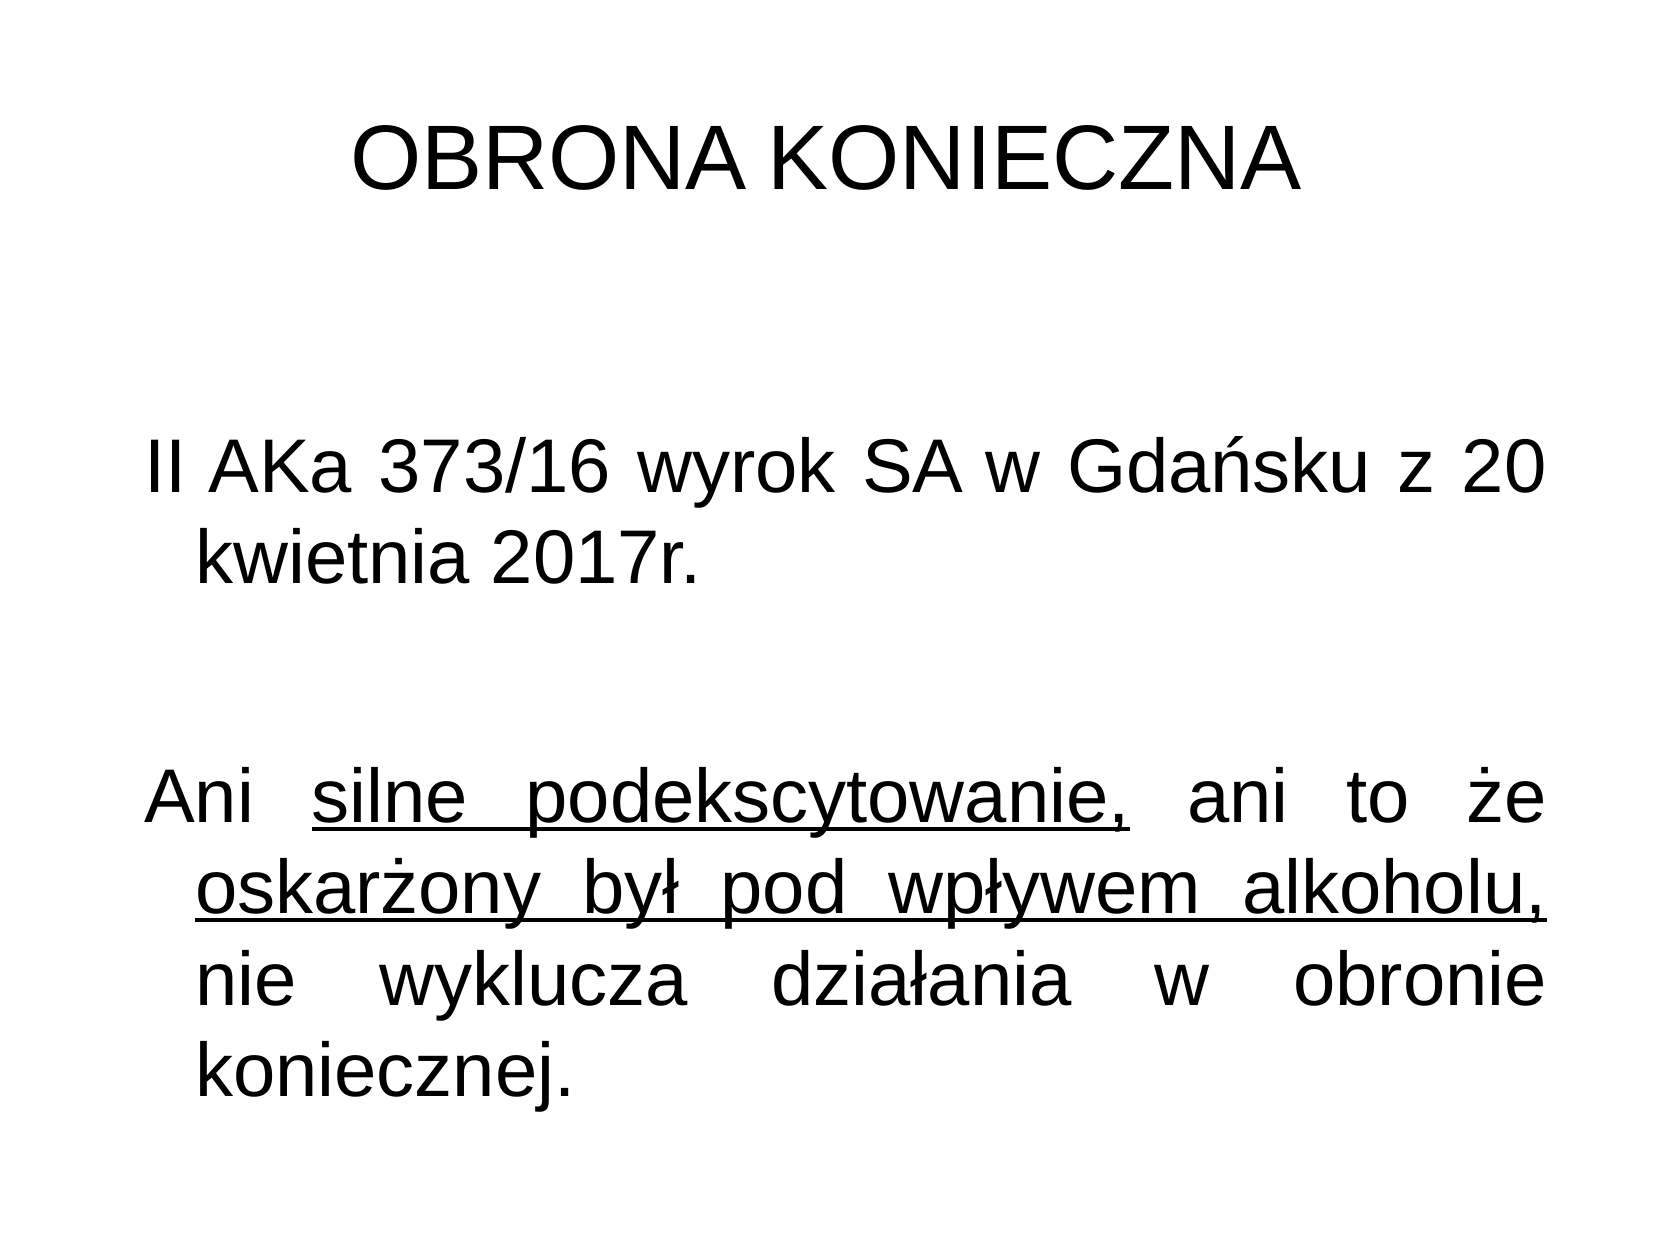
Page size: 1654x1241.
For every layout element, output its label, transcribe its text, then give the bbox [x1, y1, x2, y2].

list II AKa 373/16 wyrok SA w Gdańsku z 20 kwietnia 2017r. Ani silne podekscytowanie, ani to że oskarżony był pod wpływem alkoholu, nie wyklucza działania w obronie koniecznej. I [59, 296, 1548, 1241]
title OBRONA KONIECZNA [82, 49, 1571, 257]
